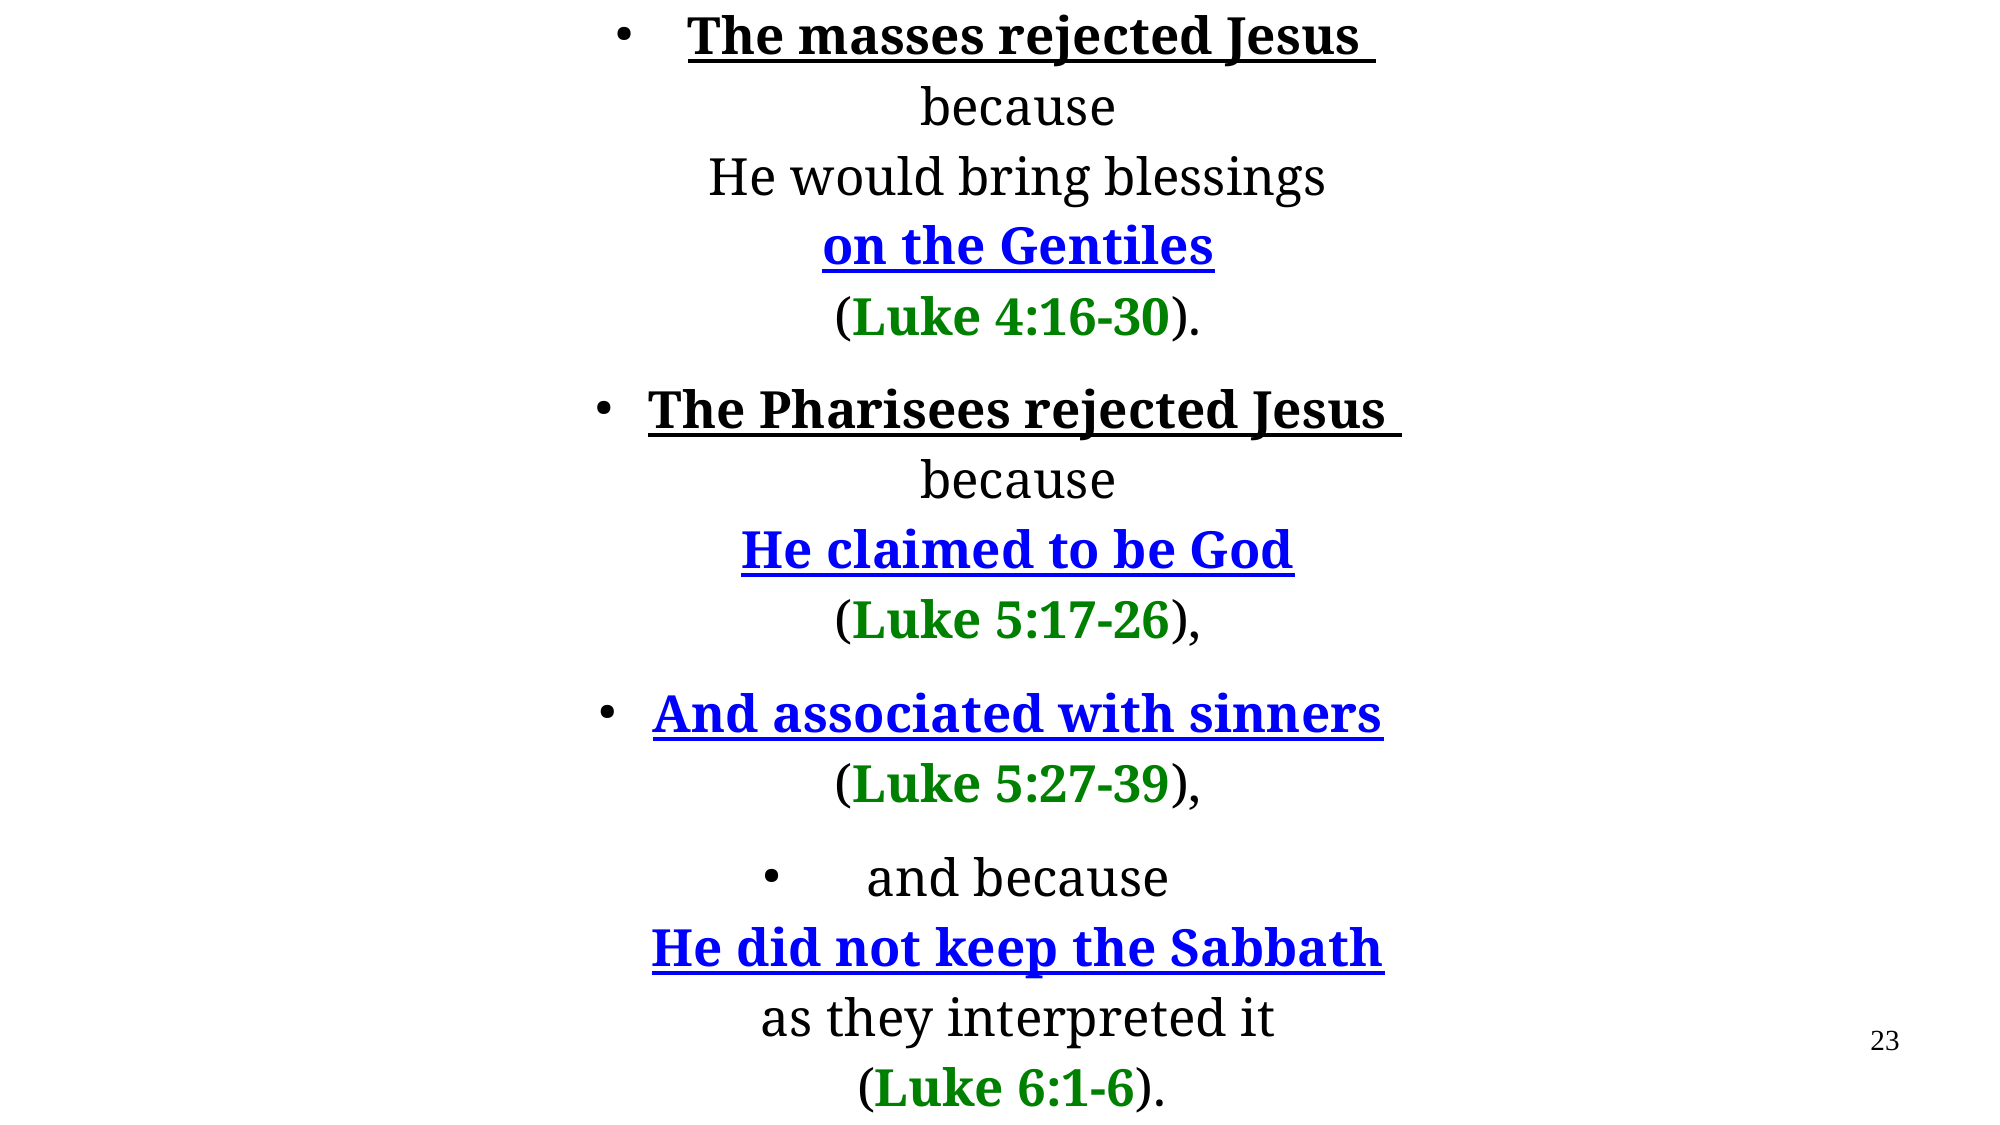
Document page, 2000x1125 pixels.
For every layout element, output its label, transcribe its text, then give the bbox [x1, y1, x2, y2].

list The masses rejected Jesus because He would bring blessings on the Gentiles (Luke 4:16-30). The Pharisees rejected Jesus because He claimed to be God (Luke 5:17-26), And associated with sinners (Luke 5:27-39), and because He did not keep the Sabbath as they interpreted it (Luke 6:1-6). [0, 0, 1996, 1123]
